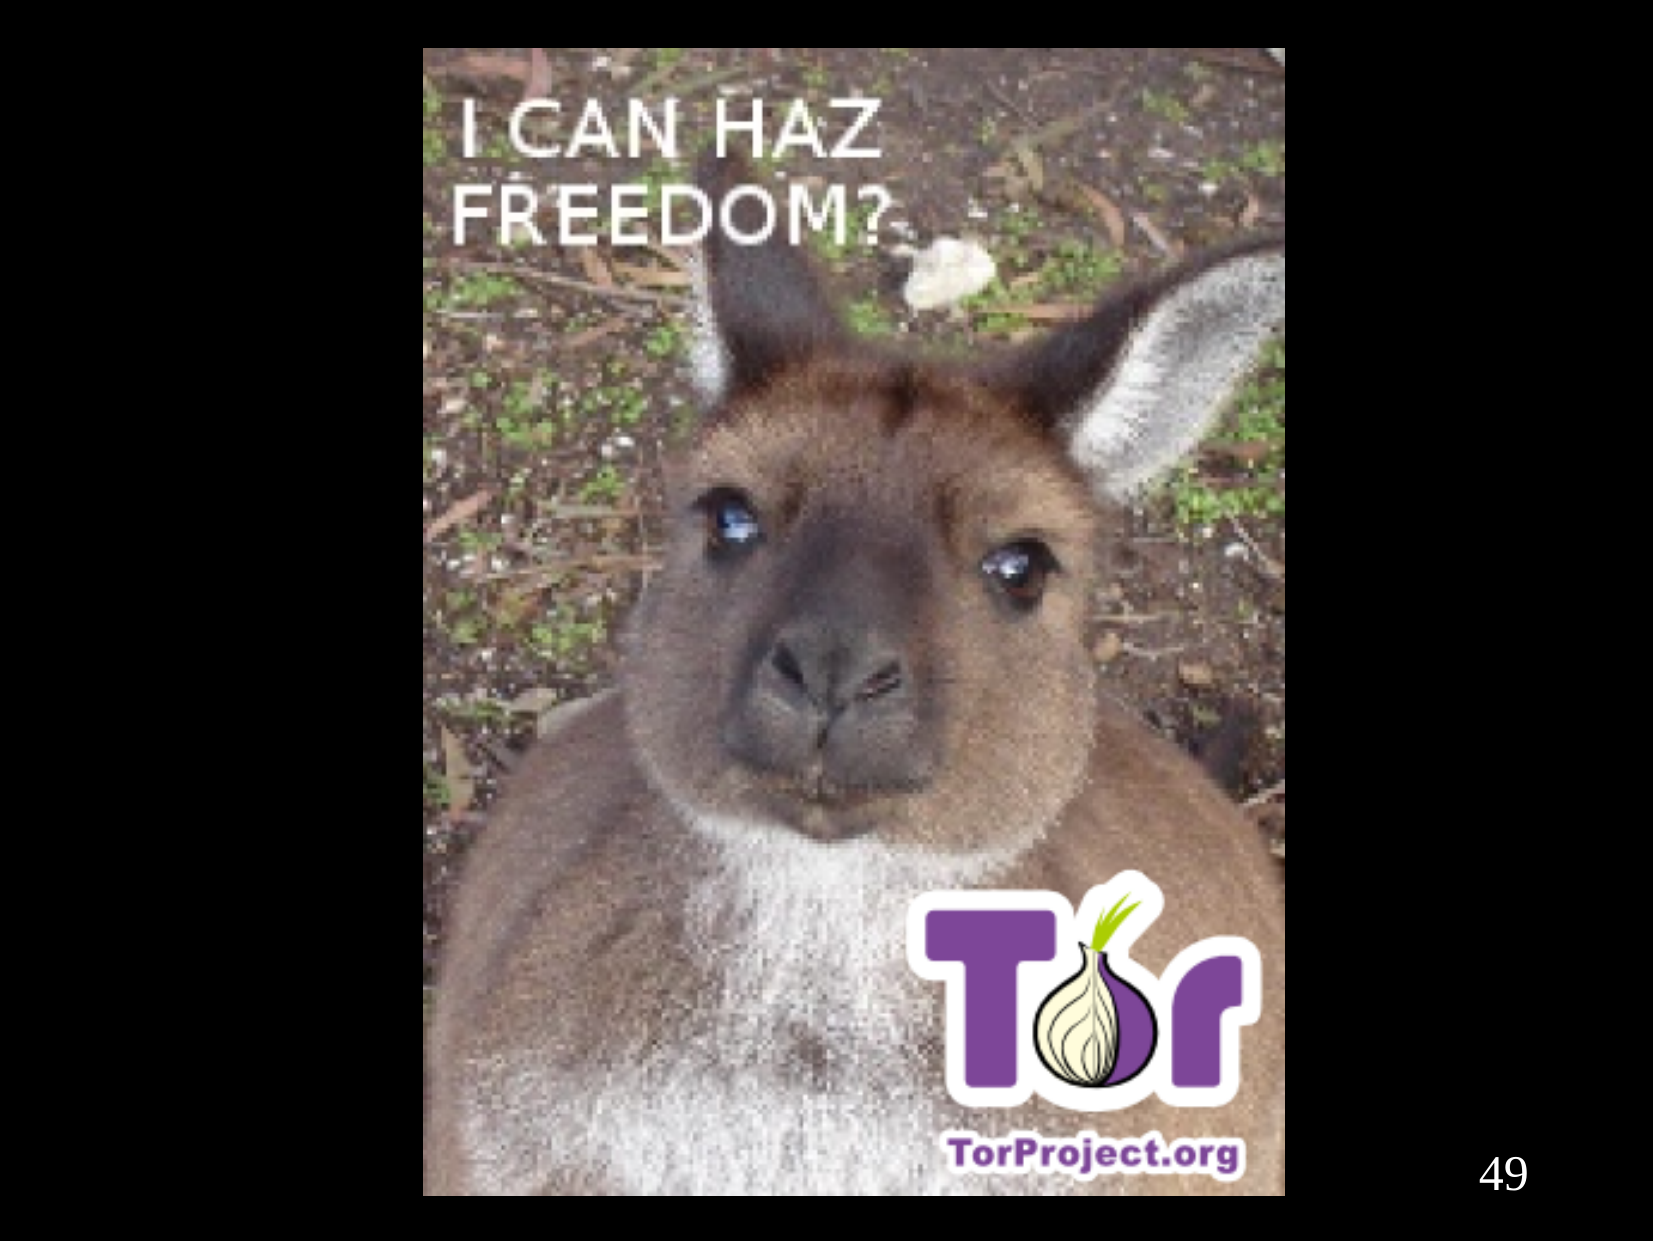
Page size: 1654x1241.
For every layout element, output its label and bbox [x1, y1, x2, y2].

picture [423, 48, 1285, 1197]
